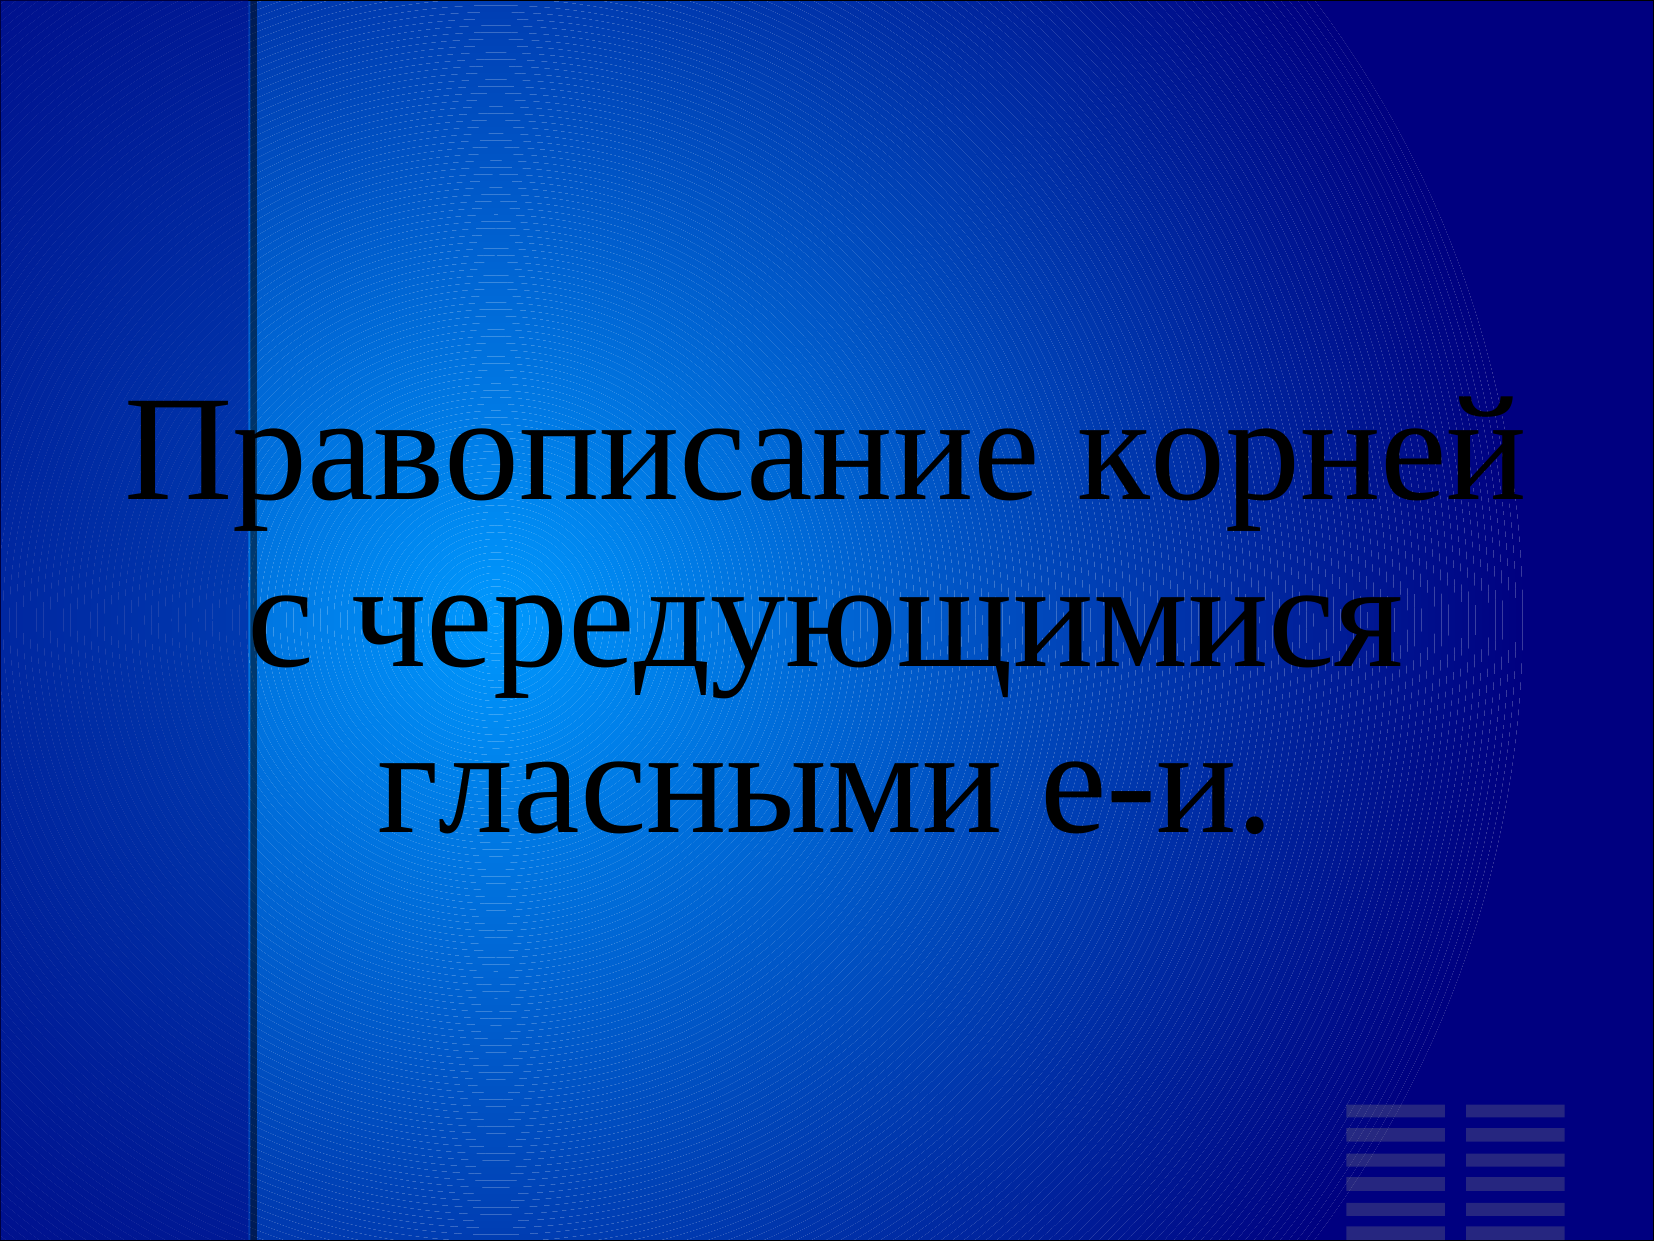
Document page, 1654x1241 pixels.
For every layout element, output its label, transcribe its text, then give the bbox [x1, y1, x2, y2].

subtitle Правописание корней с чередующимися гласными е-и. [119, 104, 1533, 1126]
